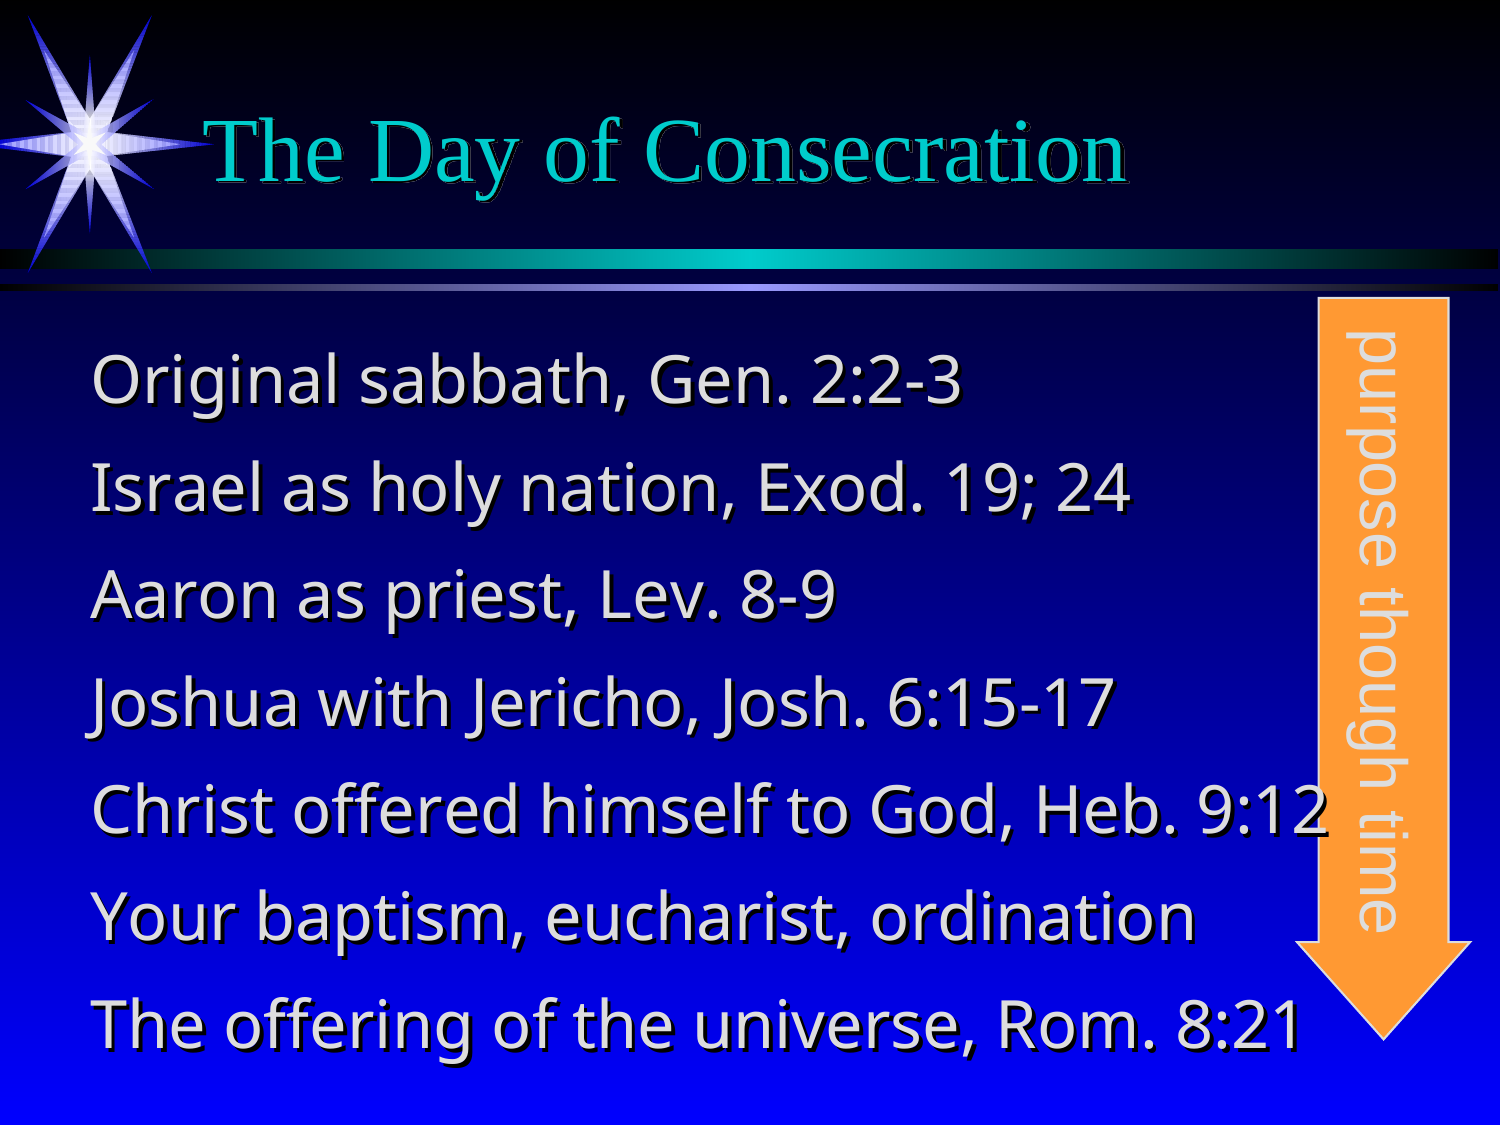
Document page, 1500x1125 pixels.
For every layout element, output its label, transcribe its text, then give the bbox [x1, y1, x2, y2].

list Original sabbath, Gen. 2:2-3 Israel as holy nation, Exod. 19; 24 Aaron as priest, Lev. 8-9 Joshua with Jericho, Josh. 6:15-17 Christ offered himself to God, Heb. 9:12 Your baptism, eucharist, ordination The offering of the universe, Rom. 8:21 [75, 324, 1438, 1080]
text_box purpose though time [1318, 297, 1471, 979]
title The Day of Consecration [187, 56, 1463, 244]
